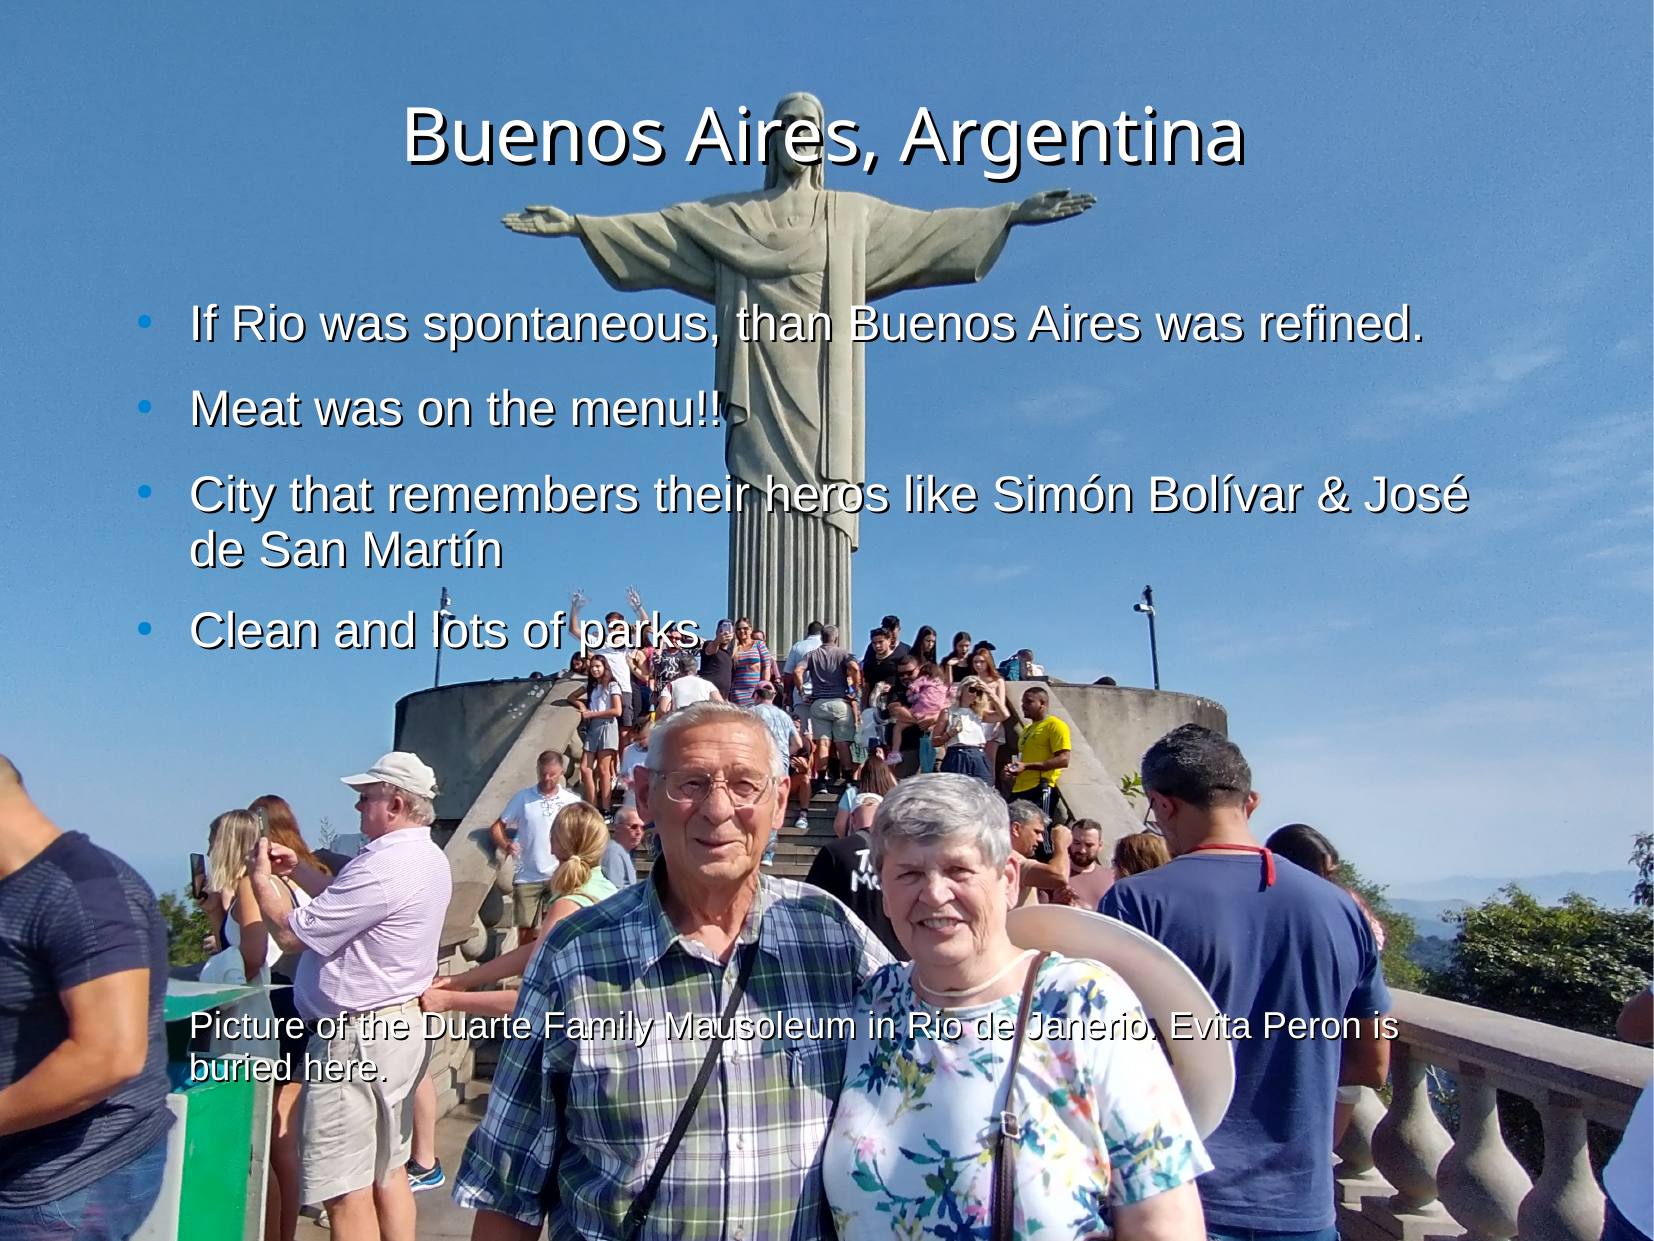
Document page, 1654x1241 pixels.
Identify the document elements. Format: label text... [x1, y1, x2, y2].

title Buenos Aires, Argentina [129, 64, 1518, 302]
picture [0, 0, 1654, 1241]
list If Rio was spontaneous, than Buenos Aires was refined. Meat was on the menu!! City that remembers their heros like Simón Bolívar & José de San Martín Clean and lots of parks Picture of the Duarte Family Mausoleum in Rio de Janerio. Evita Peron is buried here. [118, 295, 1506, 1211]
